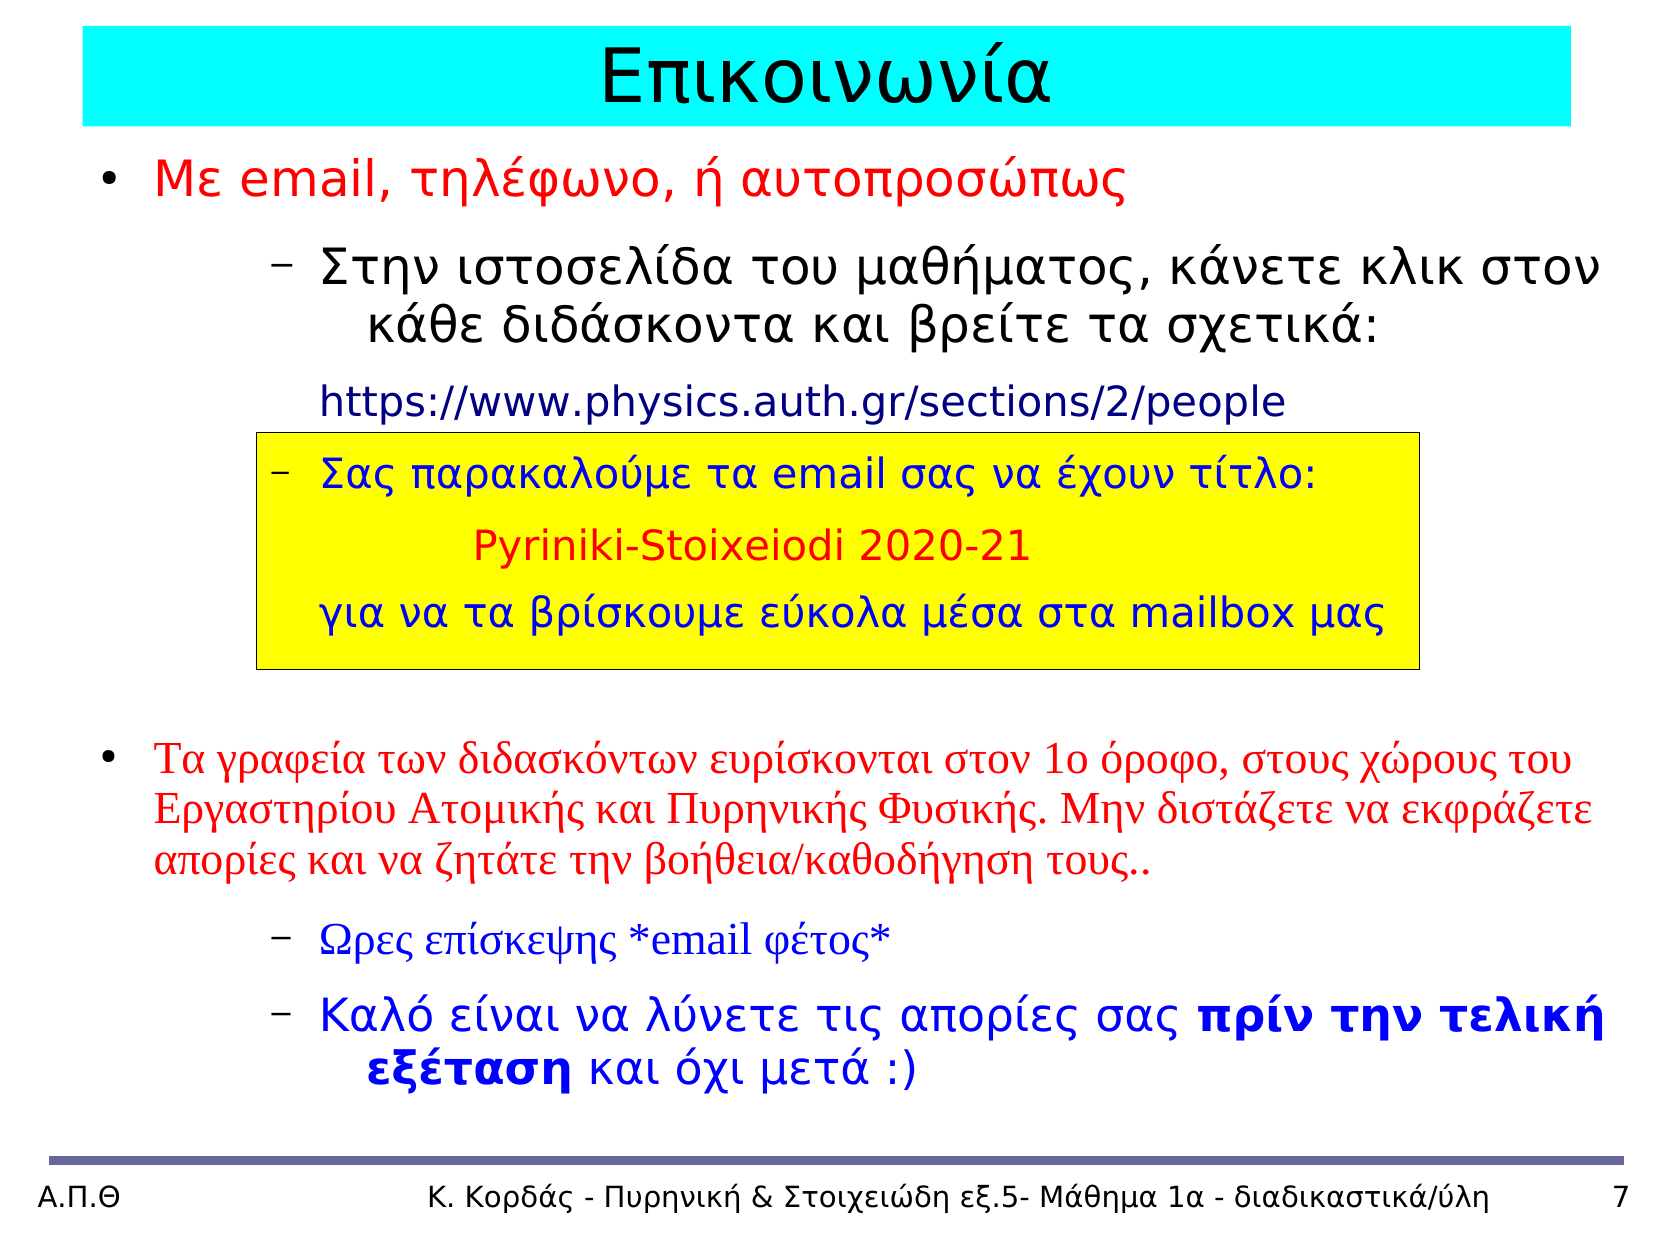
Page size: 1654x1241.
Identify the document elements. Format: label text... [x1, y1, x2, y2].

title Επικοινωνία [82, 25, 1571, 127]
list Με email, τηλέφωνο, ή αυτοπροσώπως Στην ιστοσελίδα του μαθήματος, κάνετε κλικ στον κάθε διδάσκοντα και βρείτε τα σχετικά: https://www.physics.auth.gr/sections/2/people Σας παρακαλούμε τα email σας να έχουν τίτλο: Pyriniki-Stoixeiodi 2020-21 για να τα βρίσκουμε εύκολα μέσα στα mailbox μας Τα γραφεία των διδασκόντων ευρίσκονται στον 1ο όροφο, στους χώρους του Εργαστηρίου Ατομικής και Πυρηνικής Φυσικής. Μην διστάζετε να εκφράζετε απορίες και να ζητάτε την βοήθεια/καθοδήγηση τους.. Ωρες επίσκεψης *email φέτος* Καλό είναι να λύνετε τις απορίες σας πρίν την τελική εξέταση και όχι μετά :) [82, 150, 1651, 1152]
